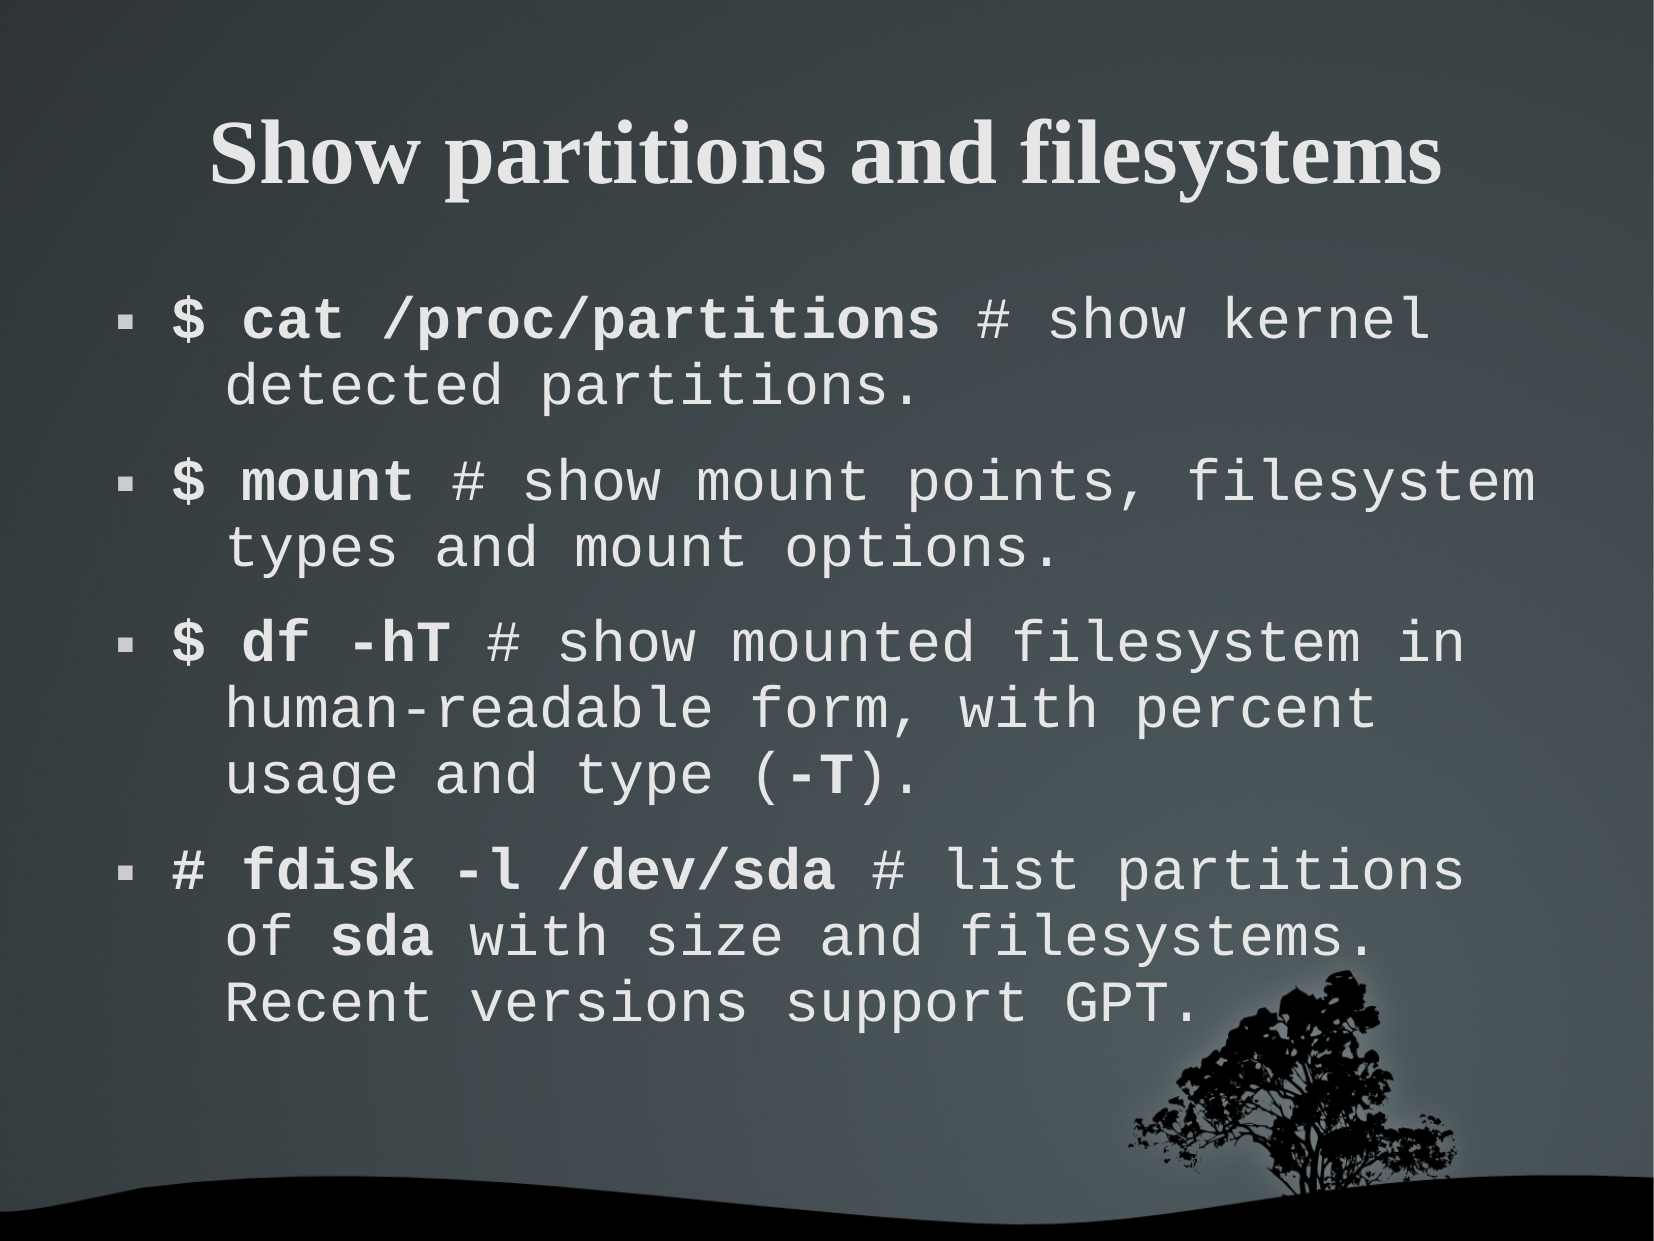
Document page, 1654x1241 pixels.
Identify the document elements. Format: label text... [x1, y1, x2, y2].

list $ cat /proc/partitions # show kernel detected partitions. $ mount # show mount points, filesystem types and mount options. $ df -hT # show mounted filesystem in human-readable form, with percent usage and type (-Τ). # fdisk -l /dev/sda # list partitions of sda with size and filesystems. Recent versions support GPT. [82, 290, 1571, 1212]
title Show partitions and filesystems [82, 33, 1571, 273]
picture [0, 0, 1654, 1241]
